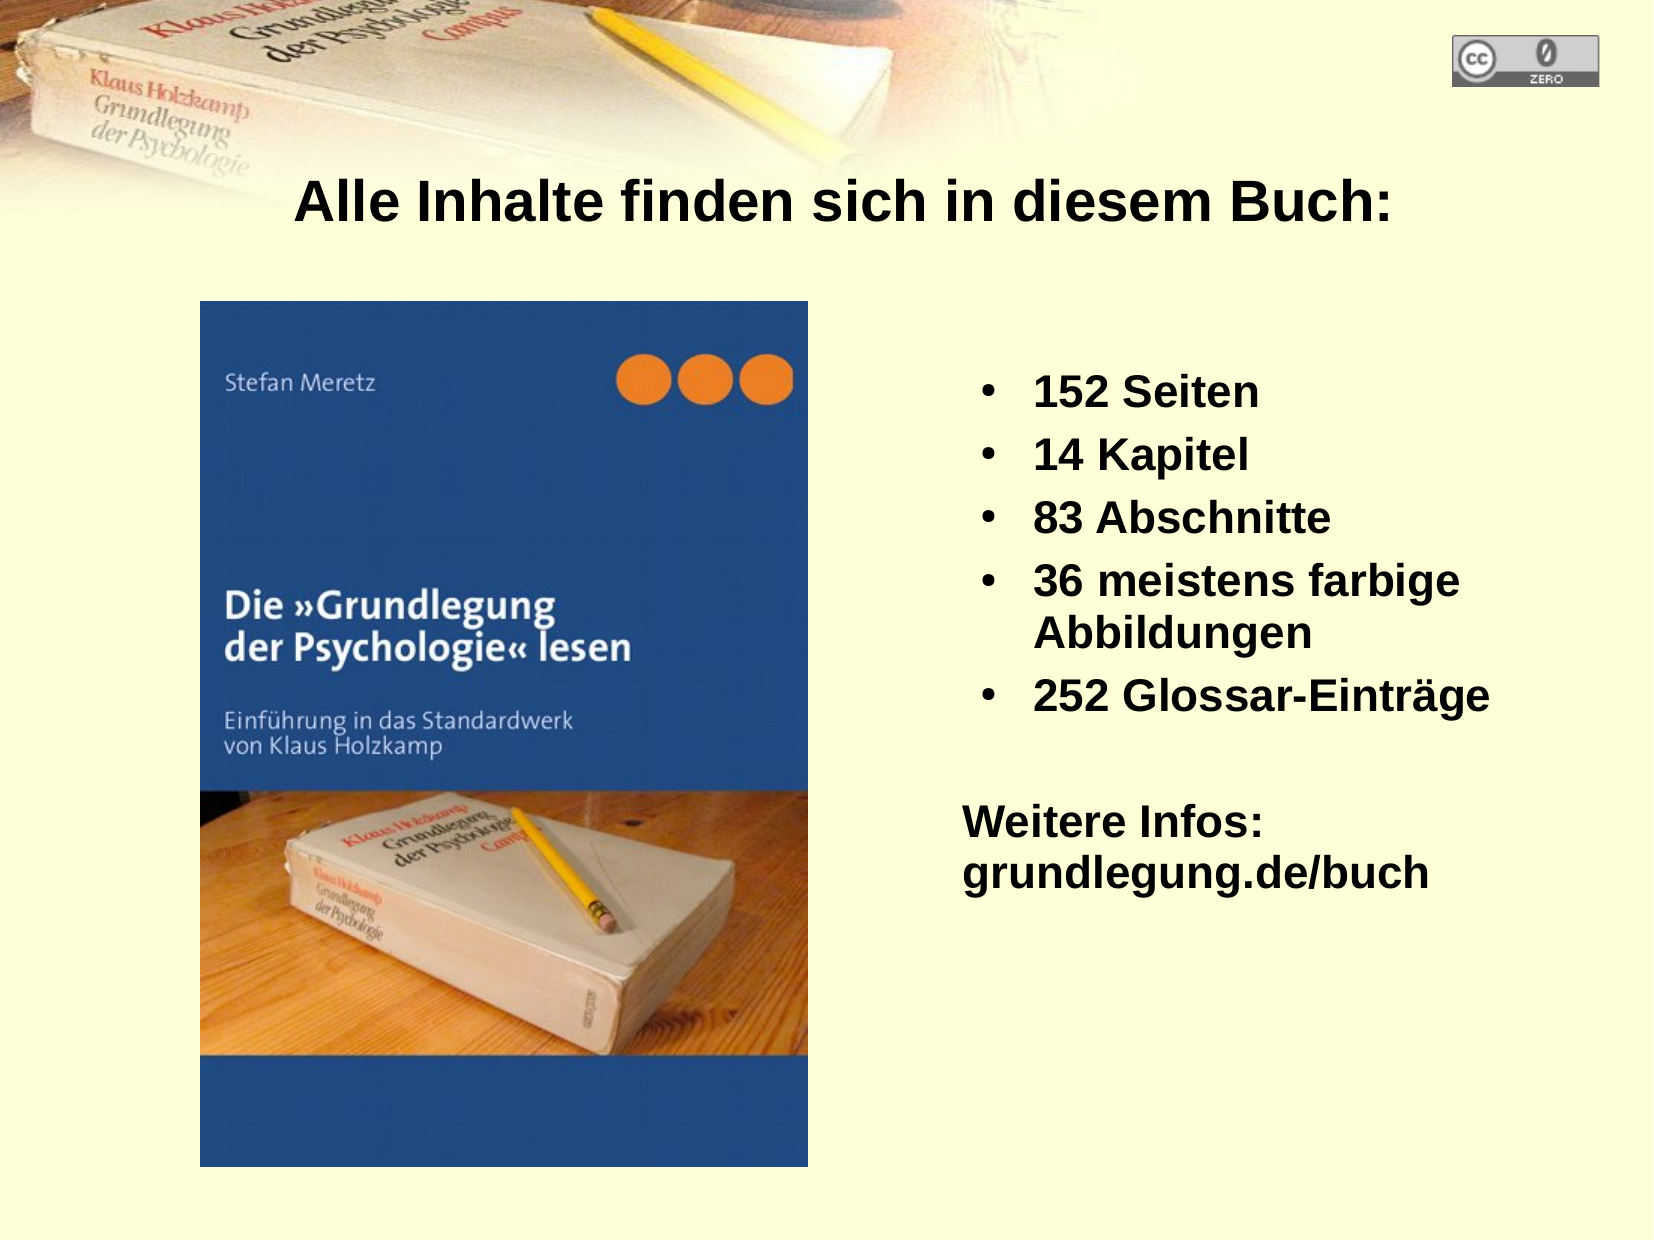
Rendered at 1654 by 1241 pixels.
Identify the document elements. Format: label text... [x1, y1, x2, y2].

title Alle Inhalte finden sich in diesem Buch: [82, 124, 1607, 278]
list 152 Seiten 14 Kapitel 83 Abschnitte 36 meistens farbige Abbildungen 252 Glossar-Einträge Weitere Infos: grundlegung.de/buch [962, 366, 1542, 1086]
picture [0, 0, 1156, 213]
picture [200, 301, 808, 1167]
picture [1452, 35, 1600, 87]
